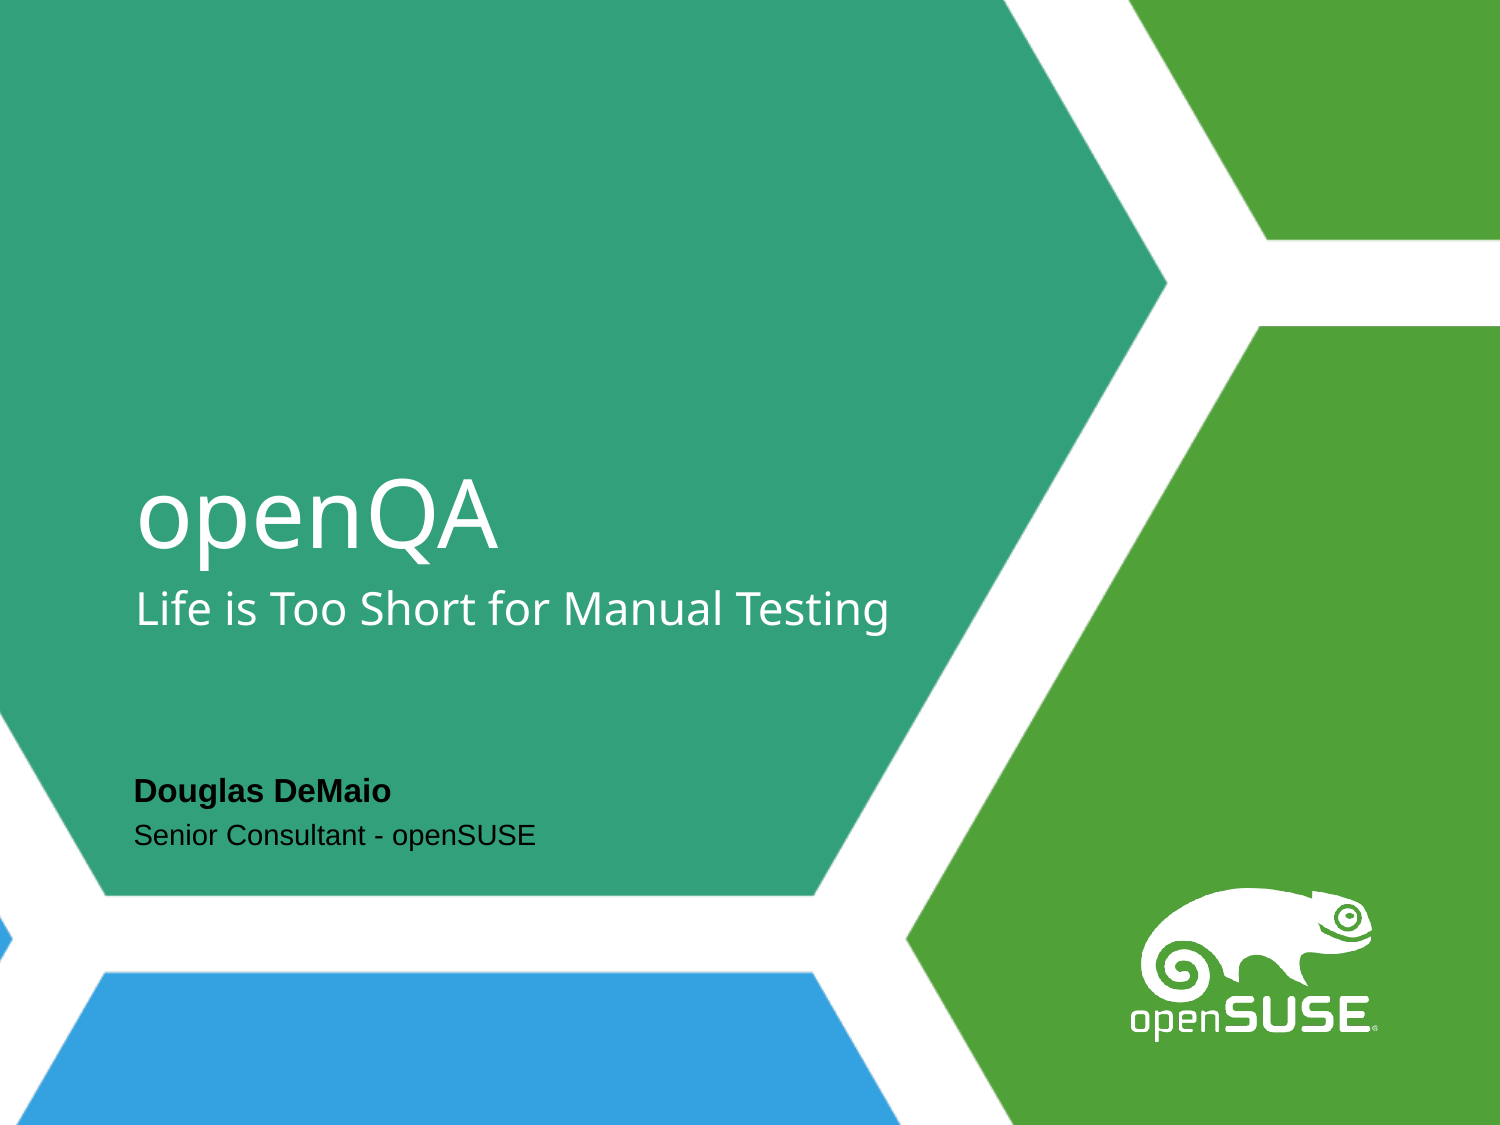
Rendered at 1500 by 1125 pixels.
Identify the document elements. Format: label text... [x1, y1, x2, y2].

subtitle Douglas DeMaio Senior Consultant - openSUSE [133, 772, 758, 969]
picture [0, 0, 1500, 1125]
title openQA Life is Too Short for Manual Testing [135, 388, 1409, 640]
